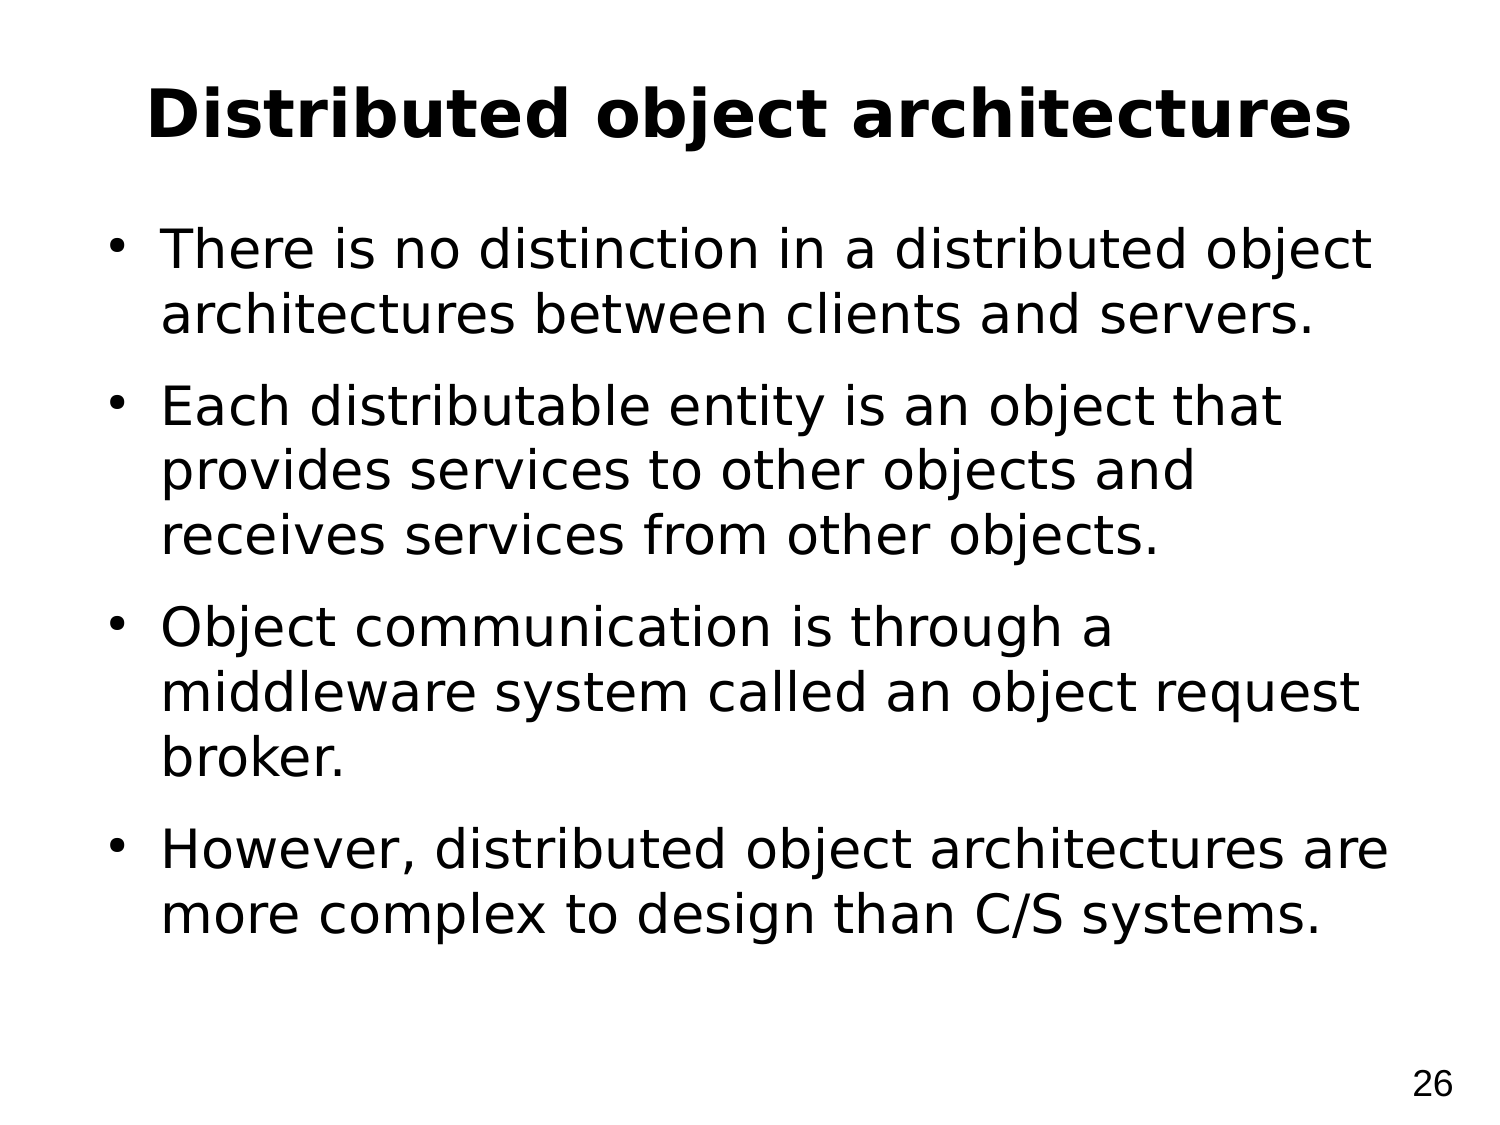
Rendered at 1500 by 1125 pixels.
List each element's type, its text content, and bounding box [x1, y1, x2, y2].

title Distributed object architectures [75, 44, 1425, 177]
list There is no distinction in a distributed object architectures between clients and servers. Each distributable entity is an object that provides services to other objects and receives services from other objects. Object communication is through a middleware system called an object request broker. However, distributed object architectures are more complex to design than C/S systems. [75, 206, 1425, 1093]
